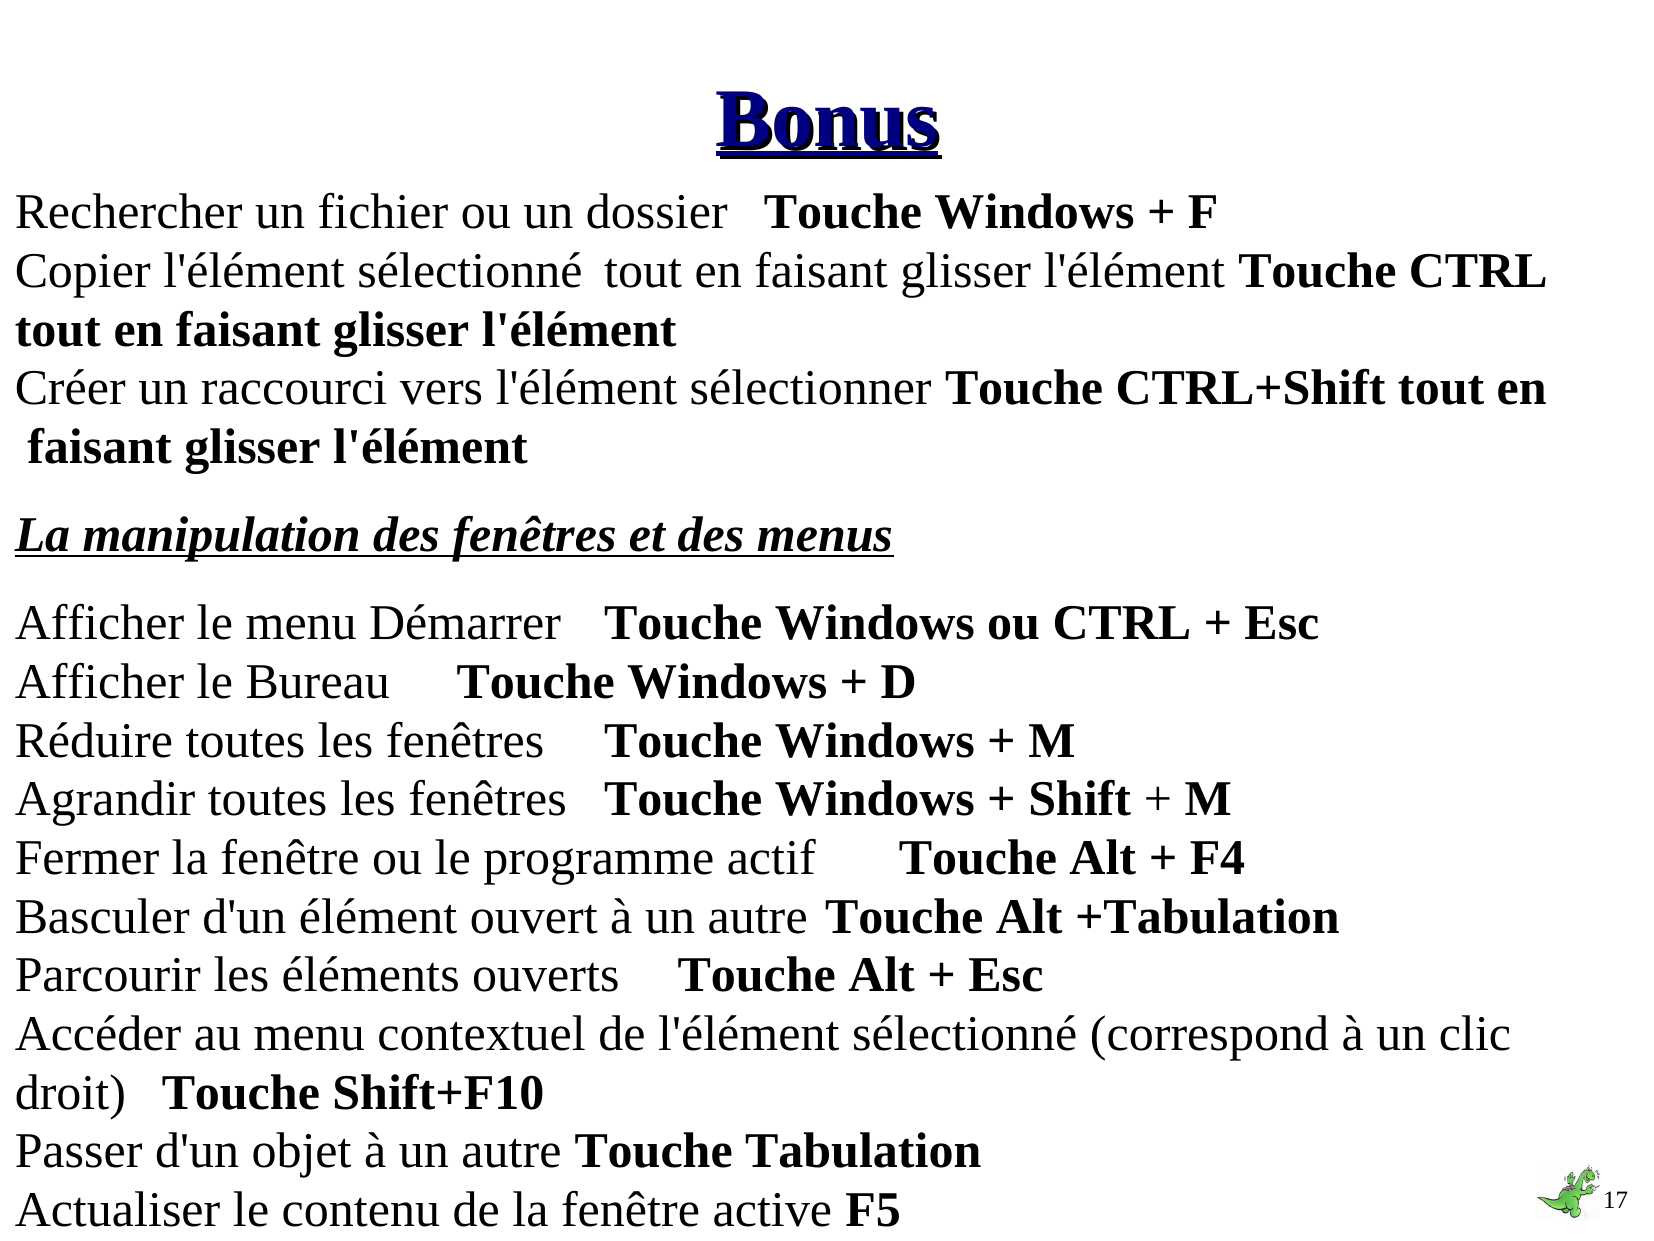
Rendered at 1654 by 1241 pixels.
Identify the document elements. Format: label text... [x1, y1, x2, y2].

text_box Bonus Rechercher un fichier ou un dossier Touche Windows + F Copier l'élément sélectionné tout en faisant glisser l'élément Touche CTRL tout en faisant glisser l'élément Créer un raccourci vers l'élément sélectionner Touche CTRL+Shift tout en faisant glisser l'élément La manipulation des fenêtres et des menus Afficher le menu Démarrer Touche Windows ou CTRL + Esc Afficher le Bureau Touche Windows + D Réduire toutes les fenêtres Touche Windows + M Agrandir toutes les fenêtres Touche Windows + Shift + M Fermer la fenêtre ou le programme actif Touche Alt + F4 Basculer d'un élément ouvert à un autre Touche Alt +Tabulation Parcourir les éléments ouverts Touche Alt + Esc Accéder au menu contextuel de l'élément sélectionné (correspond à un clic droit) Touche Shift+F10 Passer d'un objet à un autre Touche Tabulation Actualiser le contenu de la fenêtre active F5 [0, 0, 1654, 1241]
text_box 17 [1603, 1186, 1632, 1214]
picture [1536, 1163, 1600, 1220]
